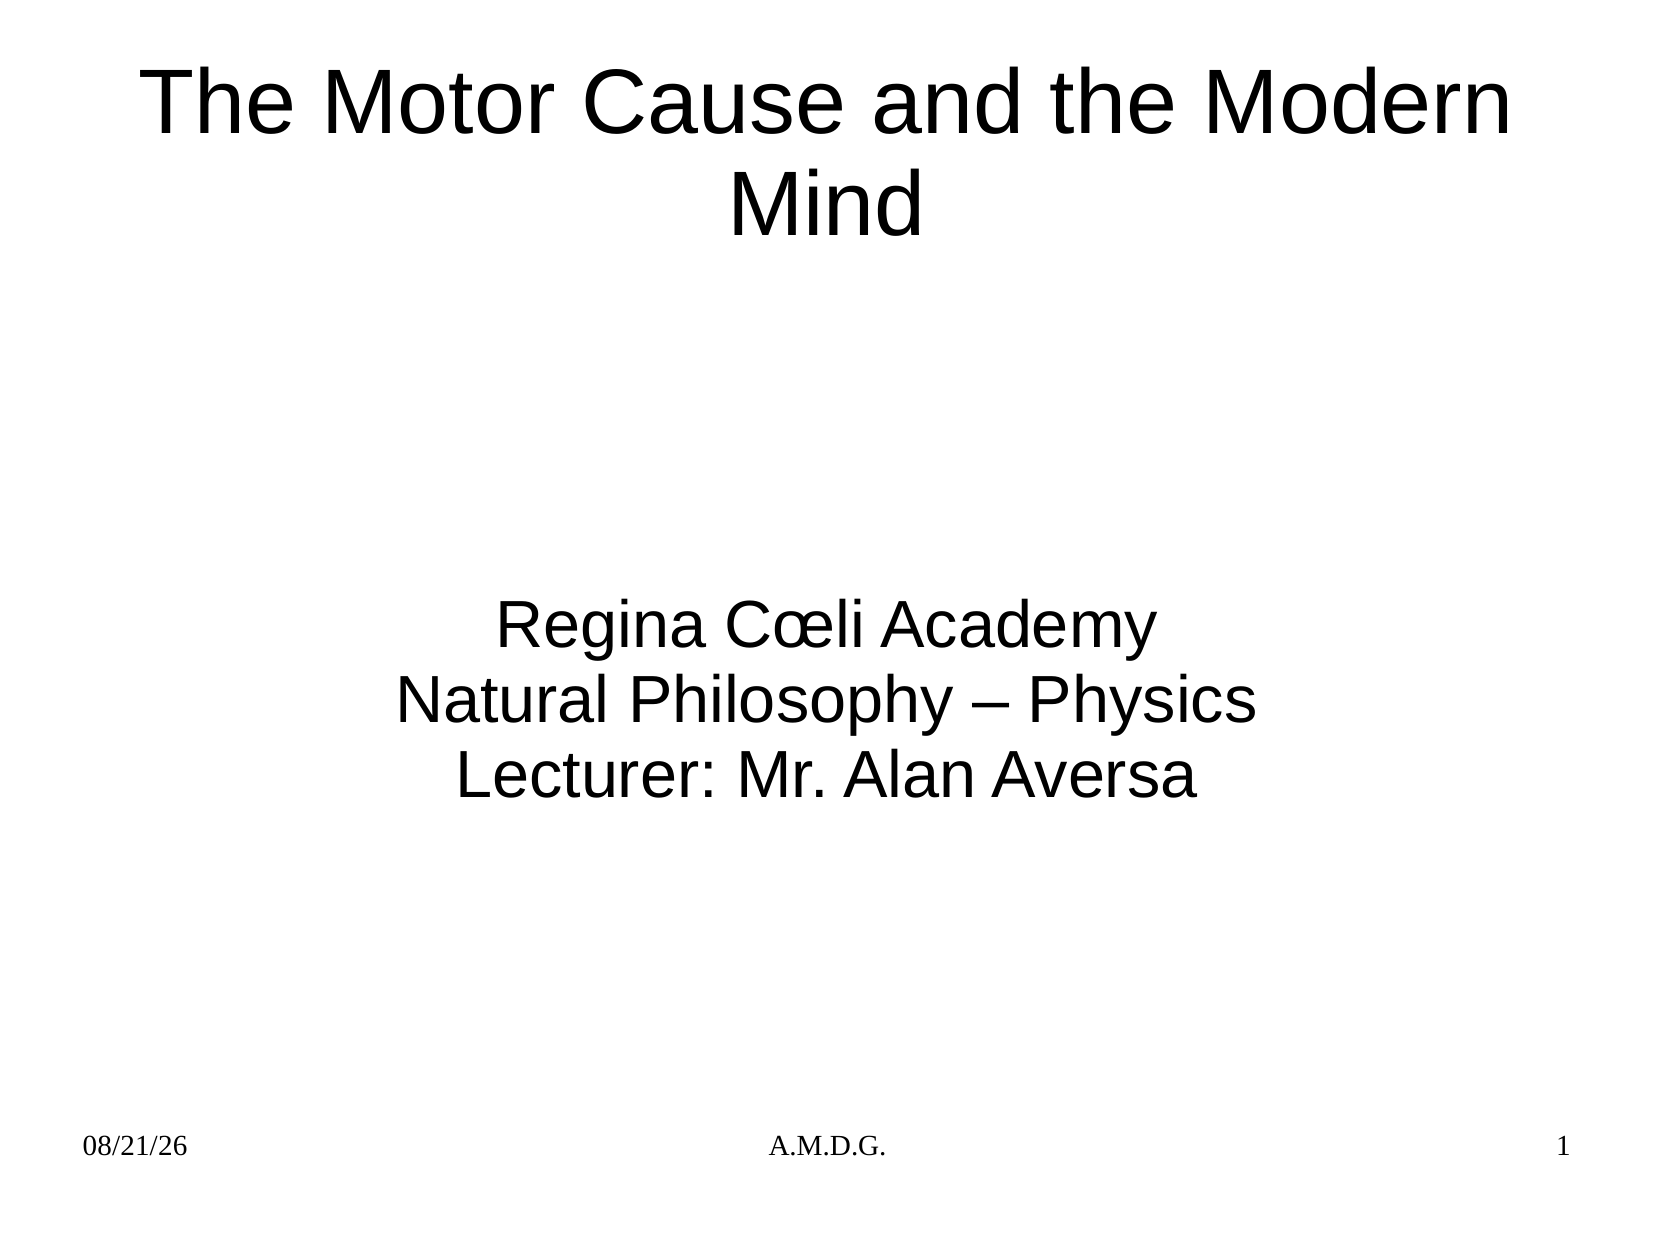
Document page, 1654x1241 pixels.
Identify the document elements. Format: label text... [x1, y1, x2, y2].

subtitle Regina Cœli Academy Natural Philosophy – Physics Lecturer: Mr. Alan Aversa [82, 290, 1571, 1109]
title The Motor Cause and the Modern Mind [82, 49, 1571, 257]
